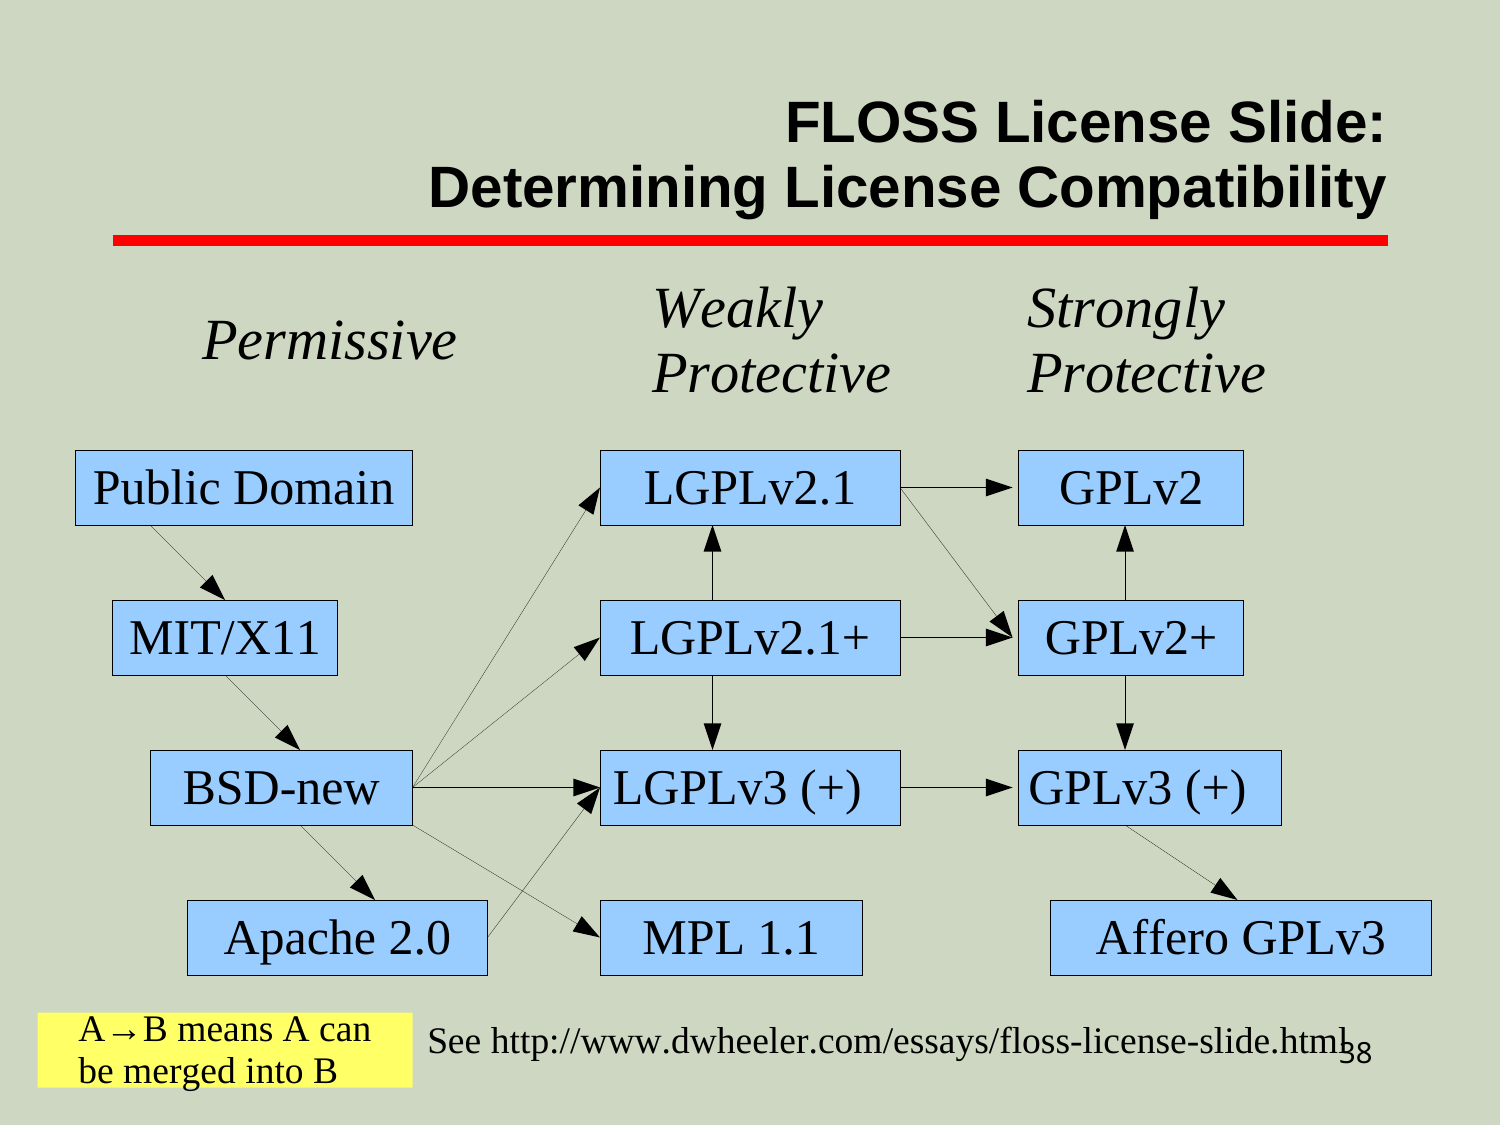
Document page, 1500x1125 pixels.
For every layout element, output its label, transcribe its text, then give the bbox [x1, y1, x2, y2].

text_box BSD-new [150, 750, 413, 826]
text_box LGPLv2.1 [600, 450, 901, 526]
text_box MPL 1.1 [600, 900, 863, 976]
text_box See http://www.dwheeler.com/essays/floss-license-slide.html [413, 1012, 1345, 1069]
text_box GPLv2 [1018, 450, 1244, 526]
text_box GPLv2+ [1018, 600, 1244, 676]
text_box Strongly Protective [1012, 268, 1282, 413]
title FLOSS License Slide: Determining License Compatibility [337, 85, 1388, 224]
text_box A→B means A can be merged into B [37, 1012, 413, 1088]
text_box Permissive [187, 299, 473, 380]
text_box Public Domain [75, 450, 413, 526]
text_box Affero GPLv3 [1050, 900, 1432, 976]
text_box MIT/X11 [112, 600, 338, 676]
text_box Apache 2.0 [187, 900, 488, 976]
text_box GPLv3 (+) [1018, 750, 1282, 826]
text_box LGPLv3 (+) [600, 750, 901, 826]
text_box Weakly Protective [637, 268, 907, 413]
text_box LGPLv2.1+ [600, 600, 901, 676]
